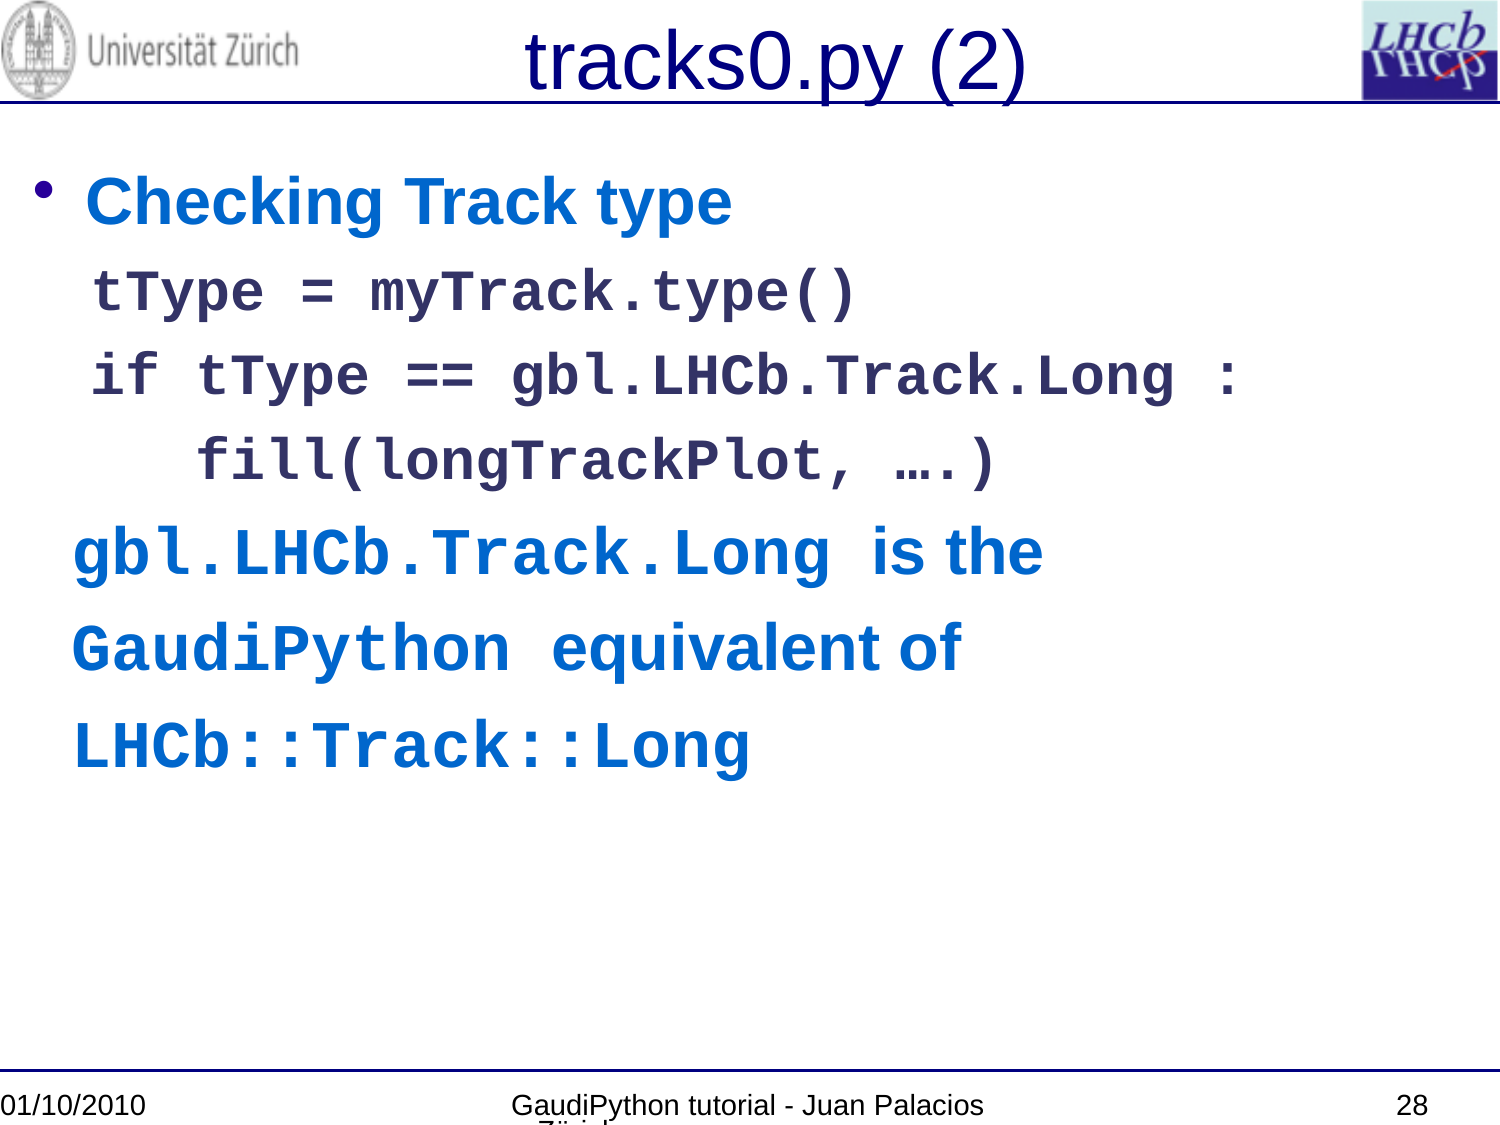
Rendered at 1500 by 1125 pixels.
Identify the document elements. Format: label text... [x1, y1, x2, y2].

picture [0, 0, 224, 101]
list Checking Track type tType = myTrack.type() if tType == gbl.LHCb.Track.Long : fill(longTrackPlot, ….) gbl.LHCb.Track.Long is the GaudiPython equivalent of LHCb::Track::Long [0, 149, 1500, 963]
title tracks0.py (2) [224, 0, 1300, 114]
picture [1360, 0, 1500, 101]
